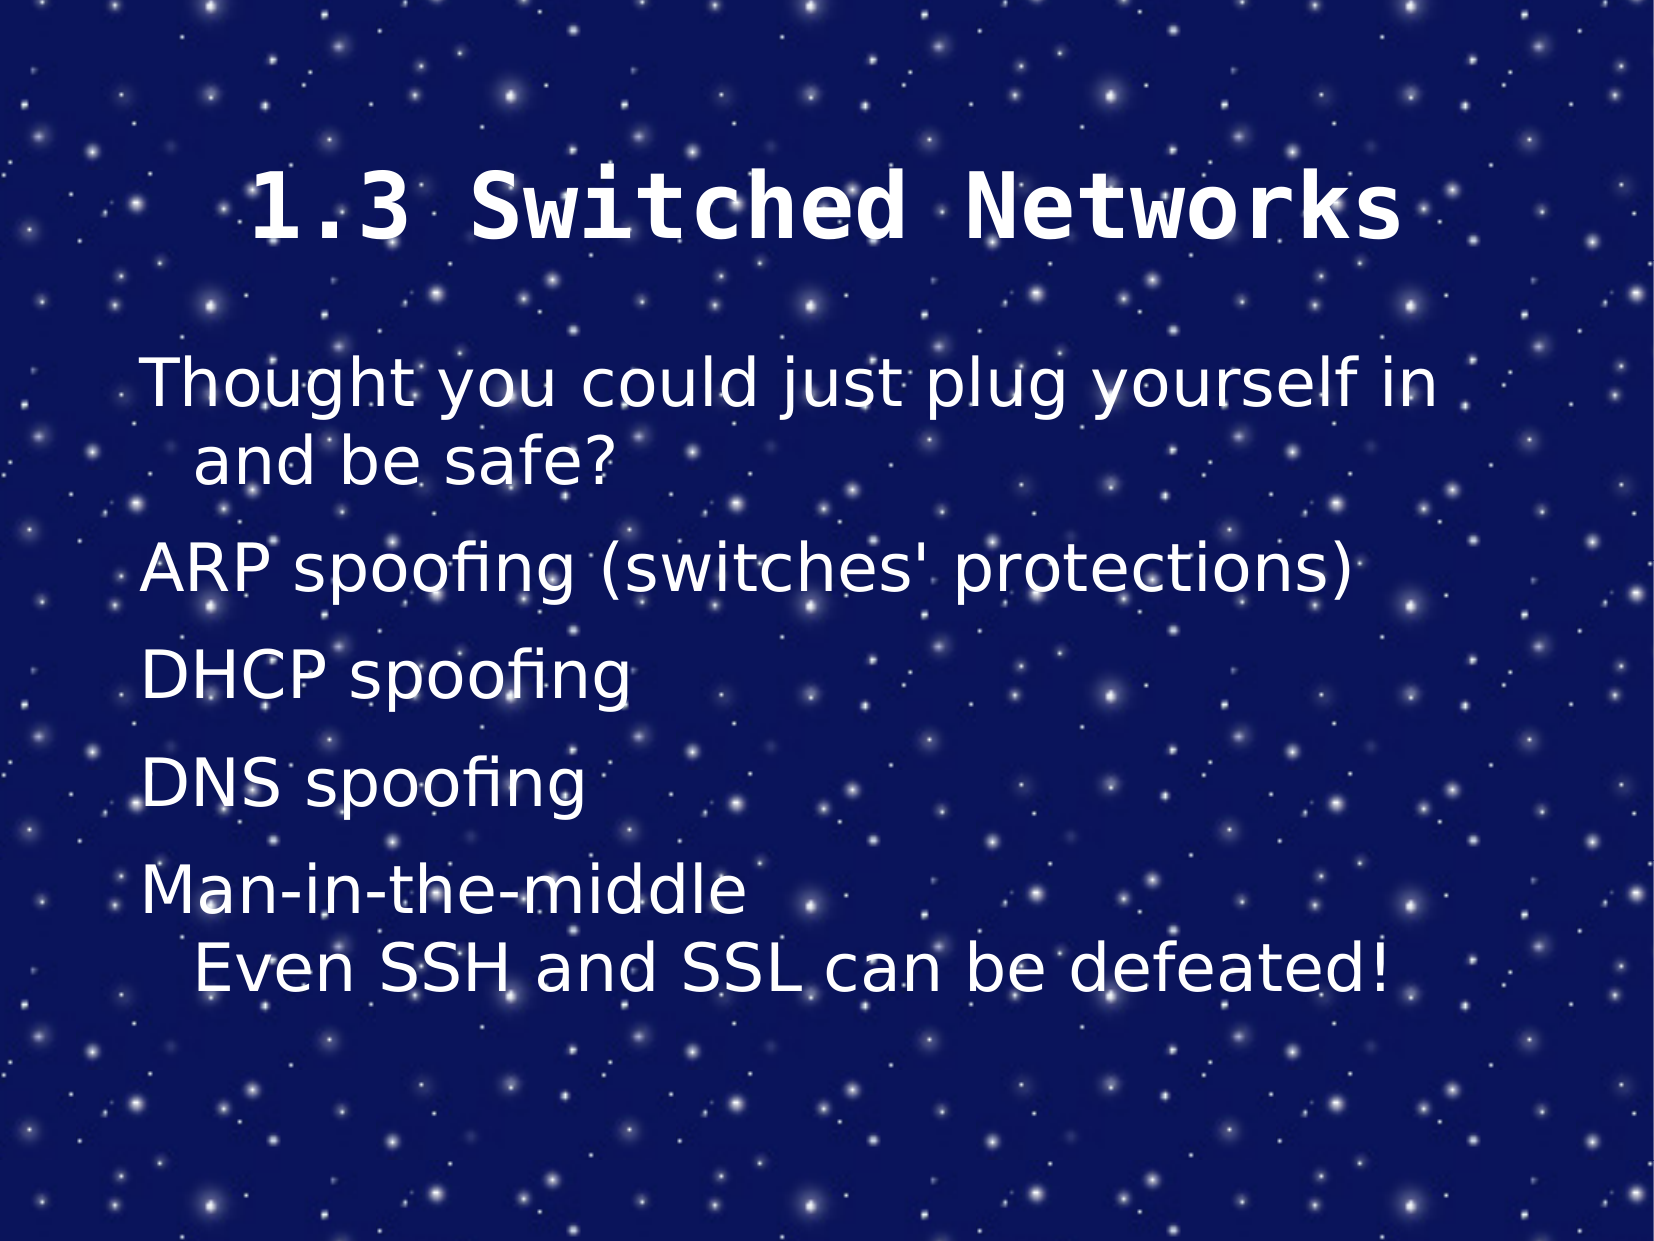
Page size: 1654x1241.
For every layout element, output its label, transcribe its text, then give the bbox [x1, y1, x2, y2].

picture [0, 0, 1654, 1241]
list Thought you could just plug yourself in and be safe? ARP spoofing (switches' protections) DHCP spoofing DNS spoofing Man-in-the-middle Even SSH and SSL can be defeated! [121, 344, 1534, 1127]
title 1.3 Switched Networks [121, 102, 1534, 310]
